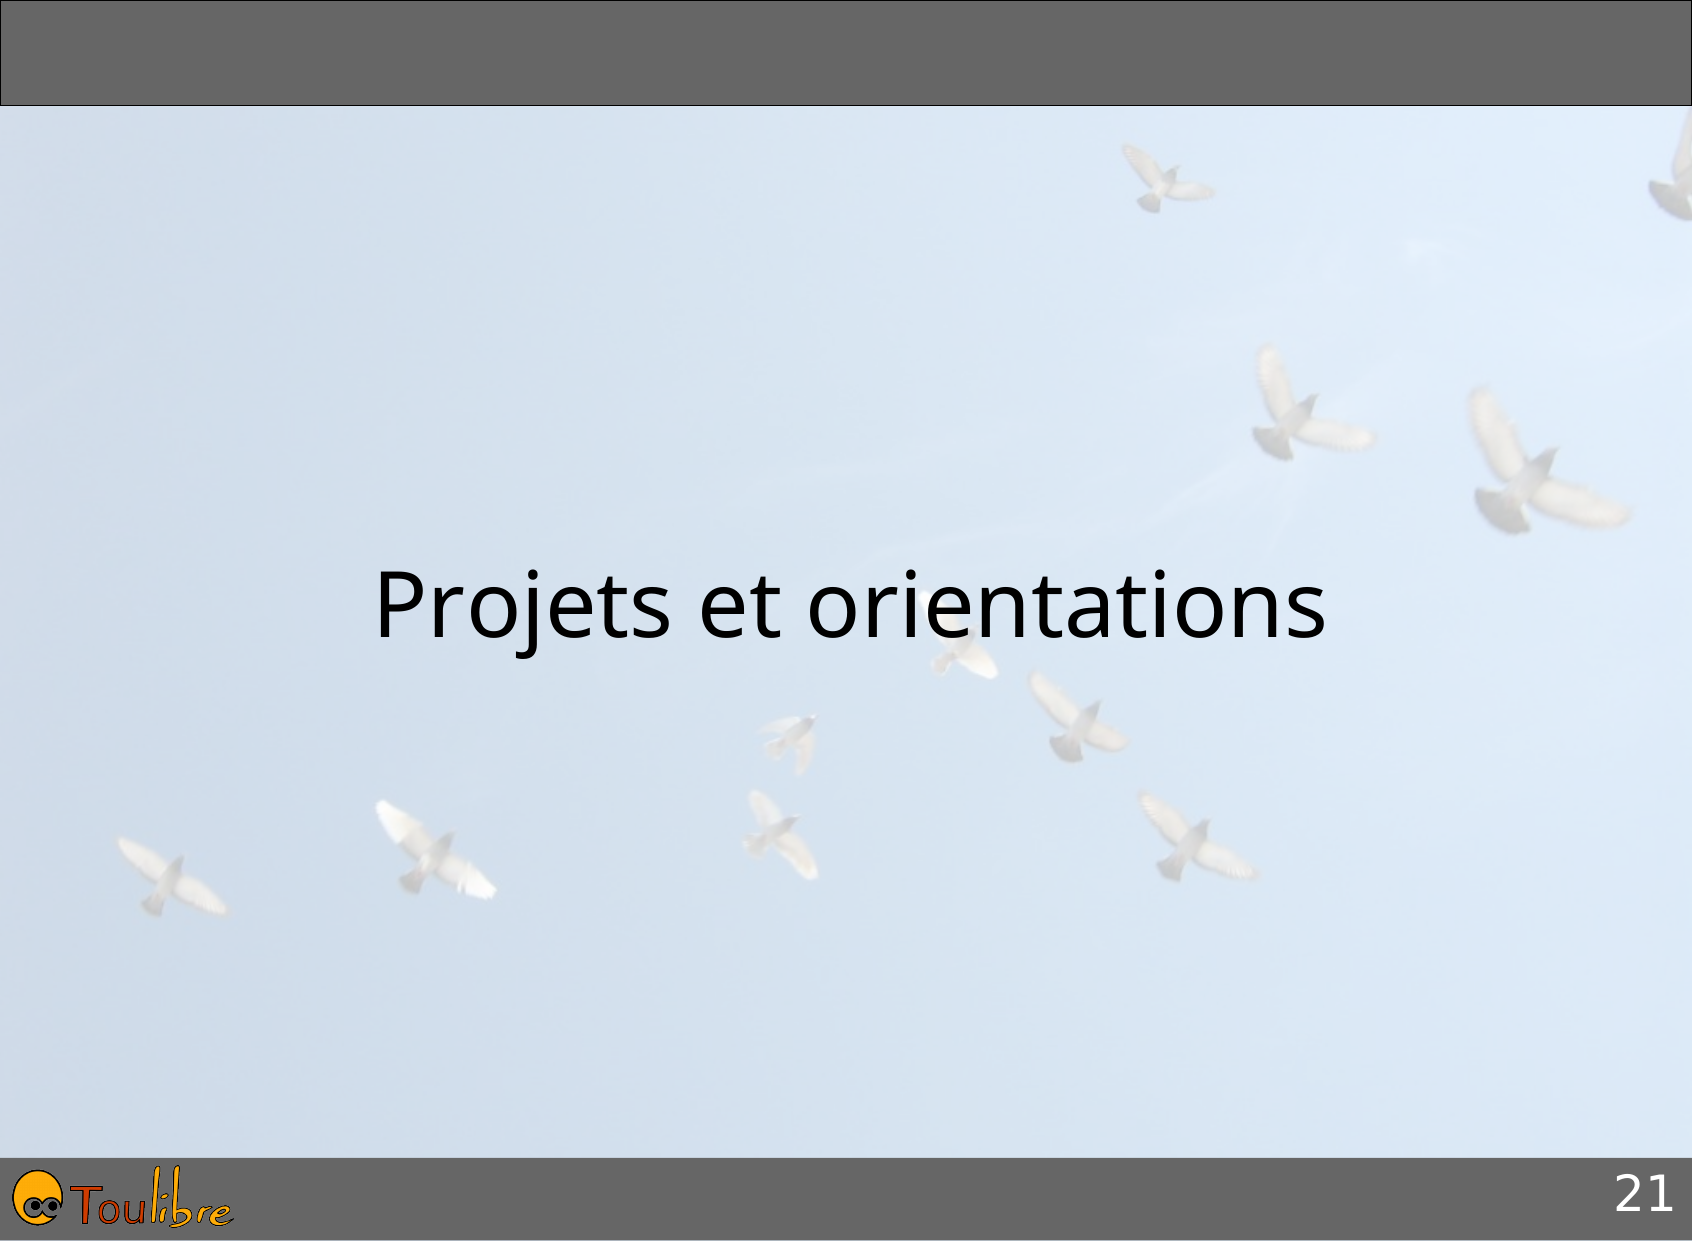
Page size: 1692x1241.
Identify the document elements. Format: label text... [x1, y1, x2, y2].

picture [12, 1165, 234, 1228]
title Projets et orientations [89, 506, 1613, 699]
